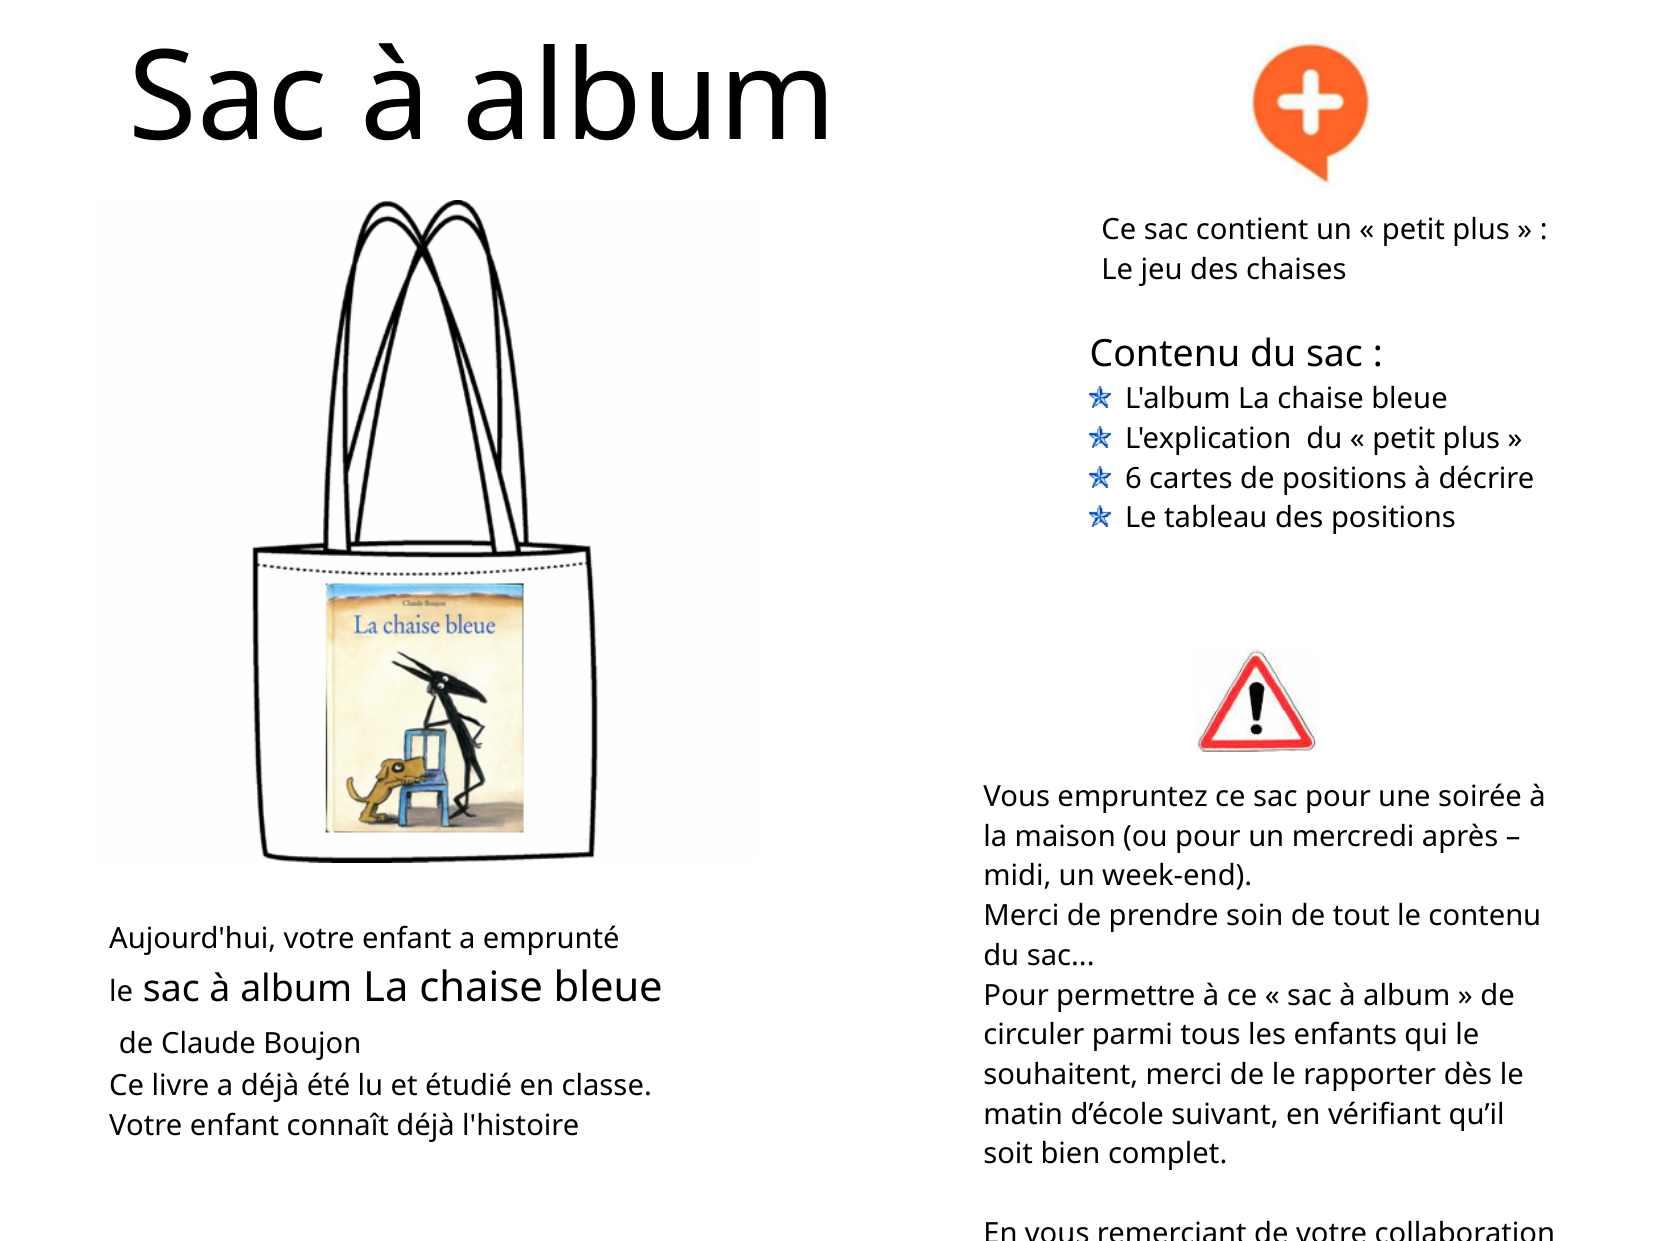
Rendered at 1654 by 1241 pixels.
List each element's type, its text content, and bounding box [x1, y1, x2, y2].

text_box Contenu du sac : L'album La chaise bleue L'explication du « petit plus » 6 cartes de positions à décrire Le tableau des positions [1074, 318, 1607, 785]
text_box Vous empruntez ce sac pour une soirée à la maison (ou pour un mercredi après – midi, un week-end). Merci de prendre soin de tout le contenu du sac... Pour permettre à ce « sac à album » de circuler parmi tous les enfants qui le souhaitent, merci de le rapporter dès le matin d’école suivant, en vérifiant qu’il soit bien complet. En vous remerciant de votre collaboration [968, 767, 1571, 1143]
text_box Ce sac contient un « petit plus » : Le jeu des chaises [1086, 200, 1571, 318]
picture [1228, 35, 1383, 189]
text_box Aujourd'hui, votre enfant a emprunté le sac à album La chaise bleue de Claude Boujon Ce livre a déjà été lu et étudié en classe. Votre enfant connaît déjà l'histoire [94, 909, 827, 1204]
picture [94, 200, 757, 863]
picture [1188, 637, 1323, 760]
text_box Sac à album [106, 0, 898, 320]
